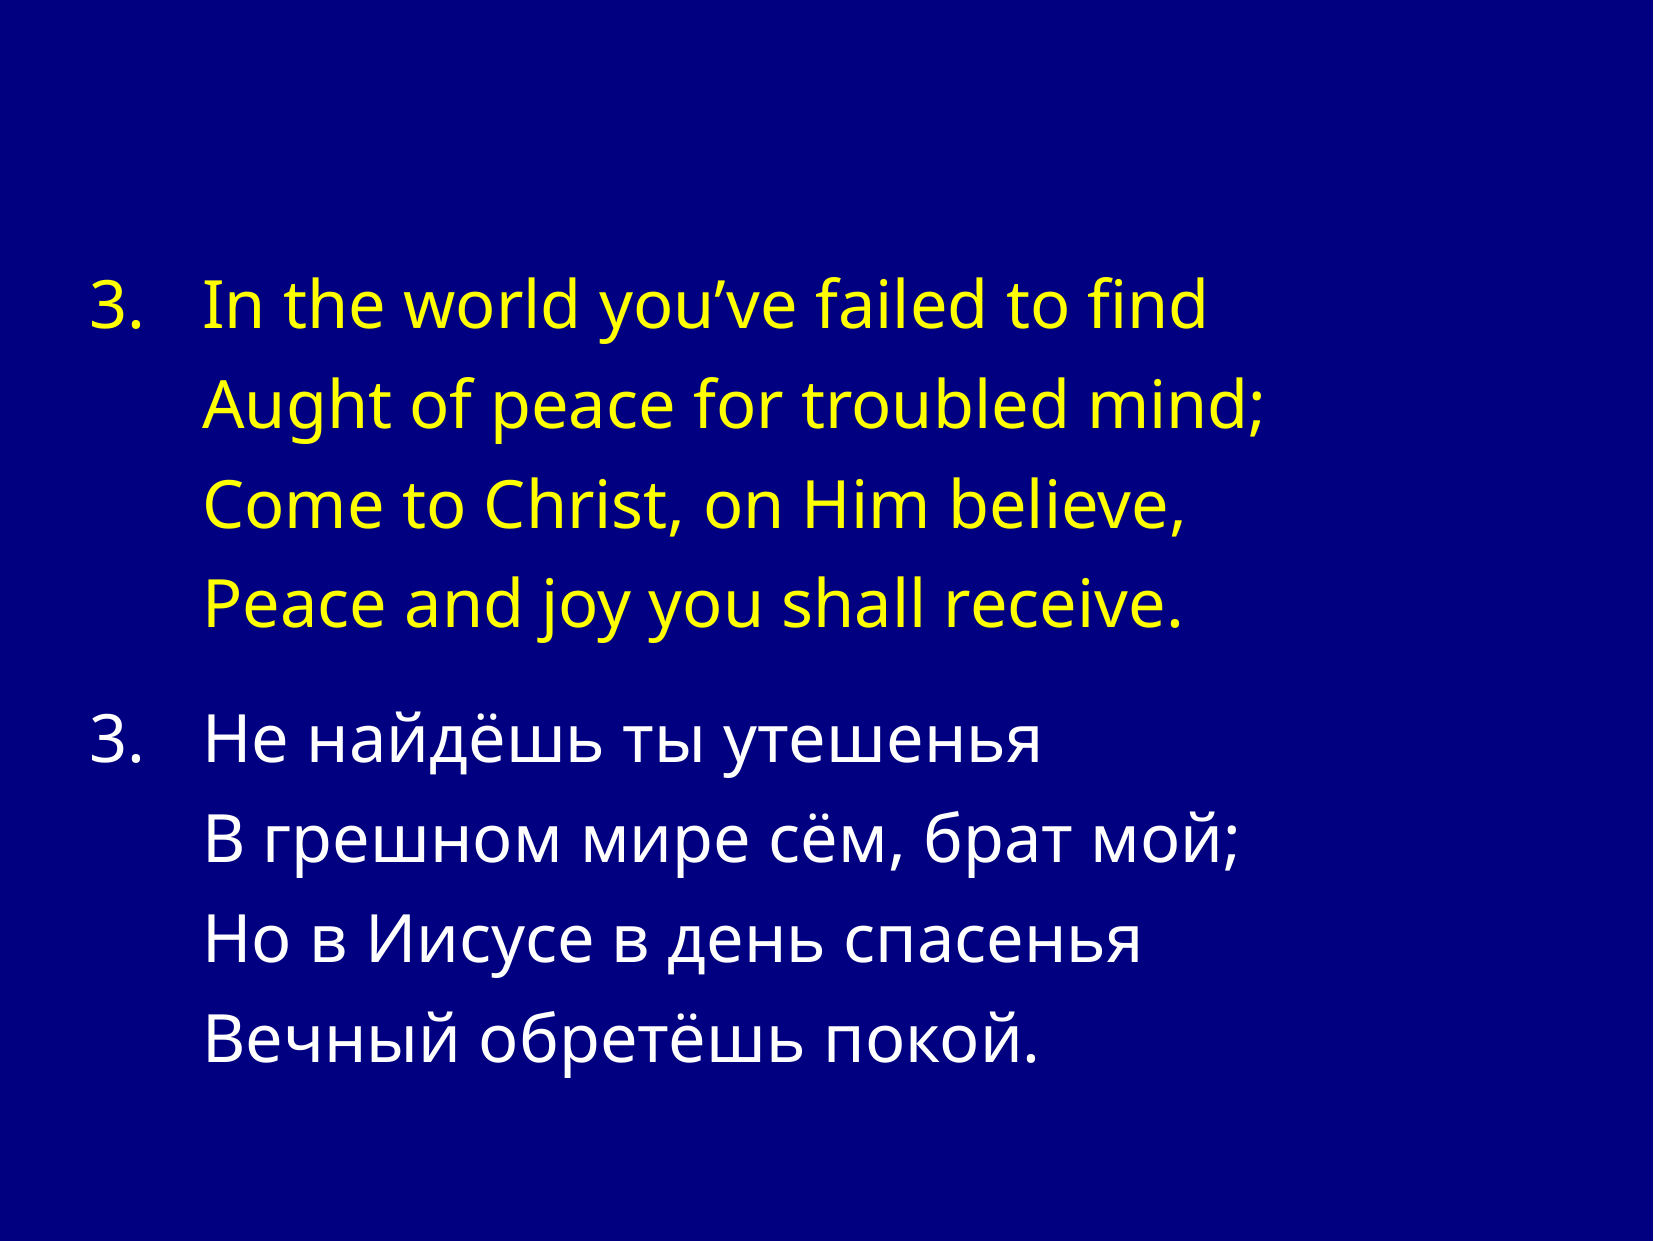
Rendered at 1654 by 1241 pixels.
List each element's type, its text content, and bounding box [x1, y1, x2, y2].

text_box 3. In the world you’ve failed to find Aught of peace for troubled mind; Come to Christ, on Him believe, Peace and joy you shall receive. [75, 150, 1576, 638]
text_box 3. Не найдёшь ты утешенья В грешном мире сём, брат мой; Но в Иисусе в день спасенья Вечный обретёшь покой. [75, 675, 1576, 1163]
